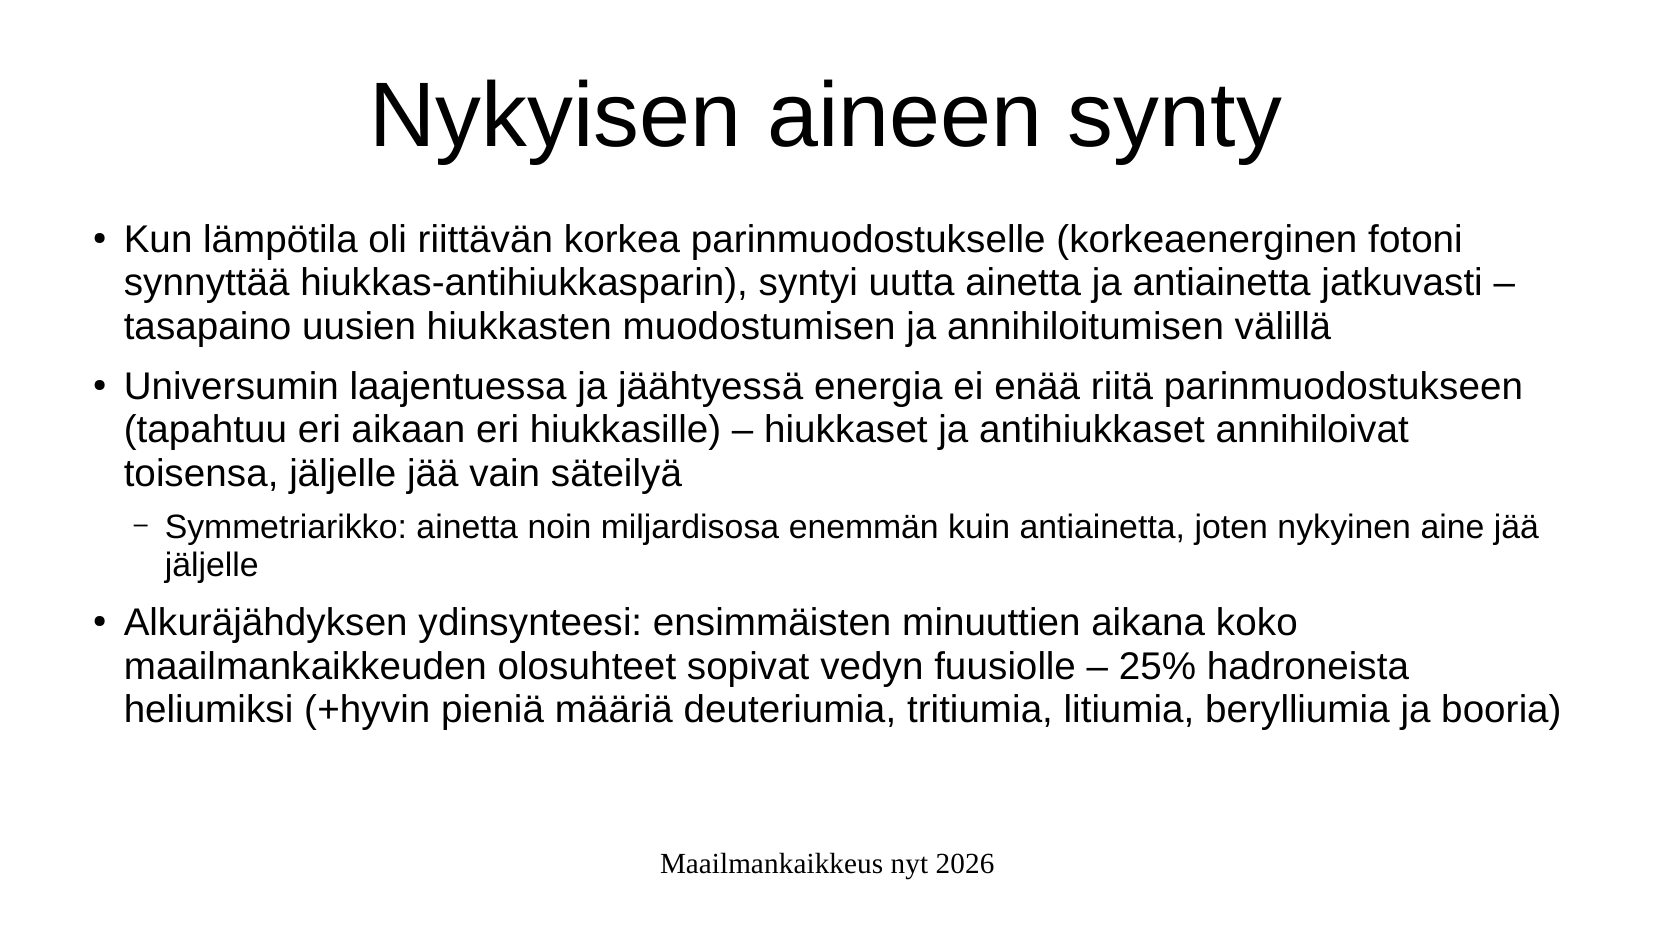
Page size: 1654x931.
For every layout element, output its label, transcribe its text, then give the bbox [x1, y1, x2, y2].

list Kun lämpötila oli riittävän korkea parinmuodostukselle (korkeaenerginen fotoni synnyttää hiukkas-antihiukkasparin), syntyi uutta ainetta ja antiainetta jatkuvasti – tasapaino uusien hiukkasten muodostumisen ja annihiloitumisen välillä Universumin laajentuessa ja jäähtyessä energia ei enää riitä parinmuodostukseen (tapahtuu eri aikaan eri hiukkasille) – hiukkaset ja antihiukkaset annihiloivat toisensa, jäljelle jää vain säteilyä Symmetriarikko: ainetta noin miljardisosa enemmän kuin antiainetta, joten nykyinen aine jää jäljelle Alkuräjähdyksen ydinsynteesi: ensimmäisten minuuttien aikana koko maailmankaikkeuden olosuhteet sopivat vedyn fuusiolle – 25% hadroneista heliumiksi (+hyvin pieniä määriä deuteriumia, tritiumia, litiumia, berylliumia ja booria) [82, 217, 1571, 758]
title Nykyisen aineen synty [82, 37, 1571, 193]
